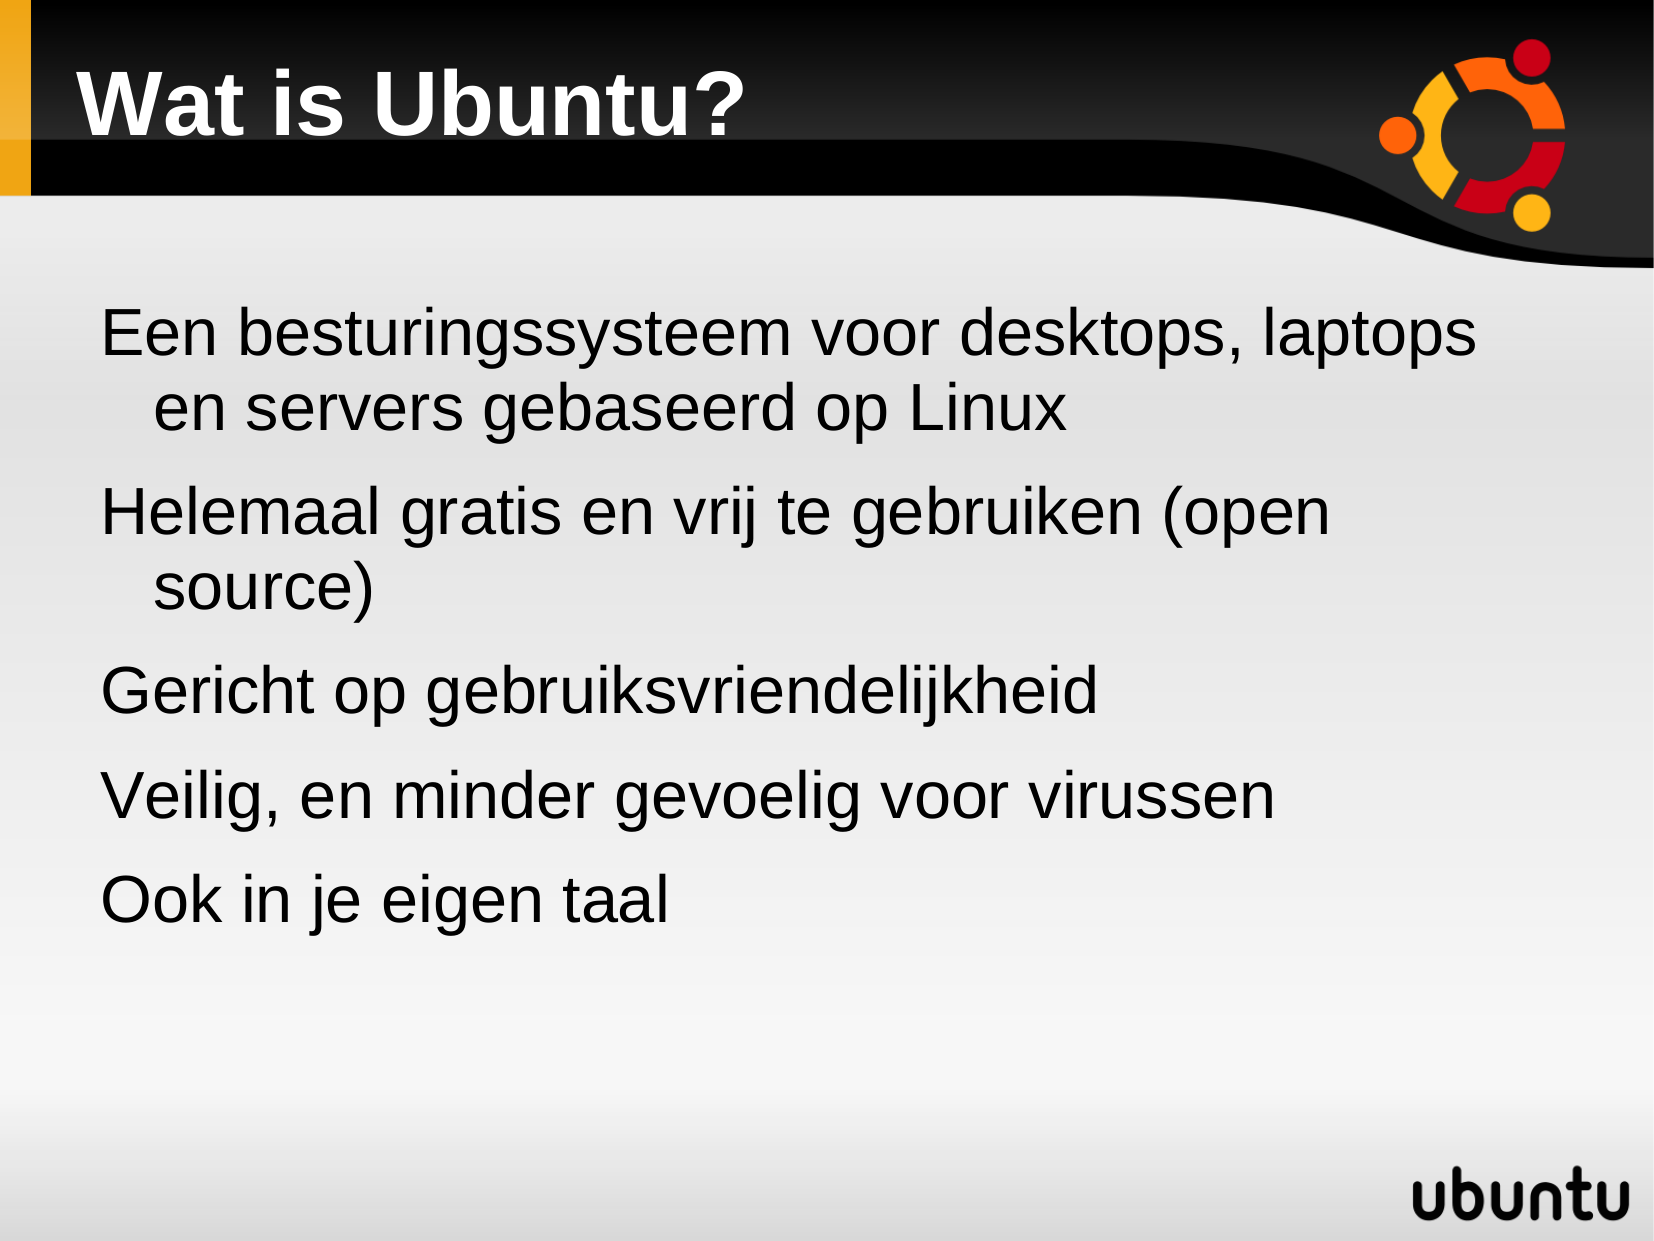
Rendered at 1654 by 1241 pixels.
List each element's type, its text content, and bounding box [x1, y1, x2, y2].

list Een besturingssysteem voor desktops, laptops en servers gebaseerd op Linux Helemaal gratis en vrij te gebruiken (open source) Gericht op gebruiksvriendelijkheid Veilig, en minder gevoelig voor virussen Ook in je eigen taal [82, 295, 1571, 1241]
title Wat is Ubuntu? [76, 0, 1565, 208]
picture [0, 0, 1654, 1241]
